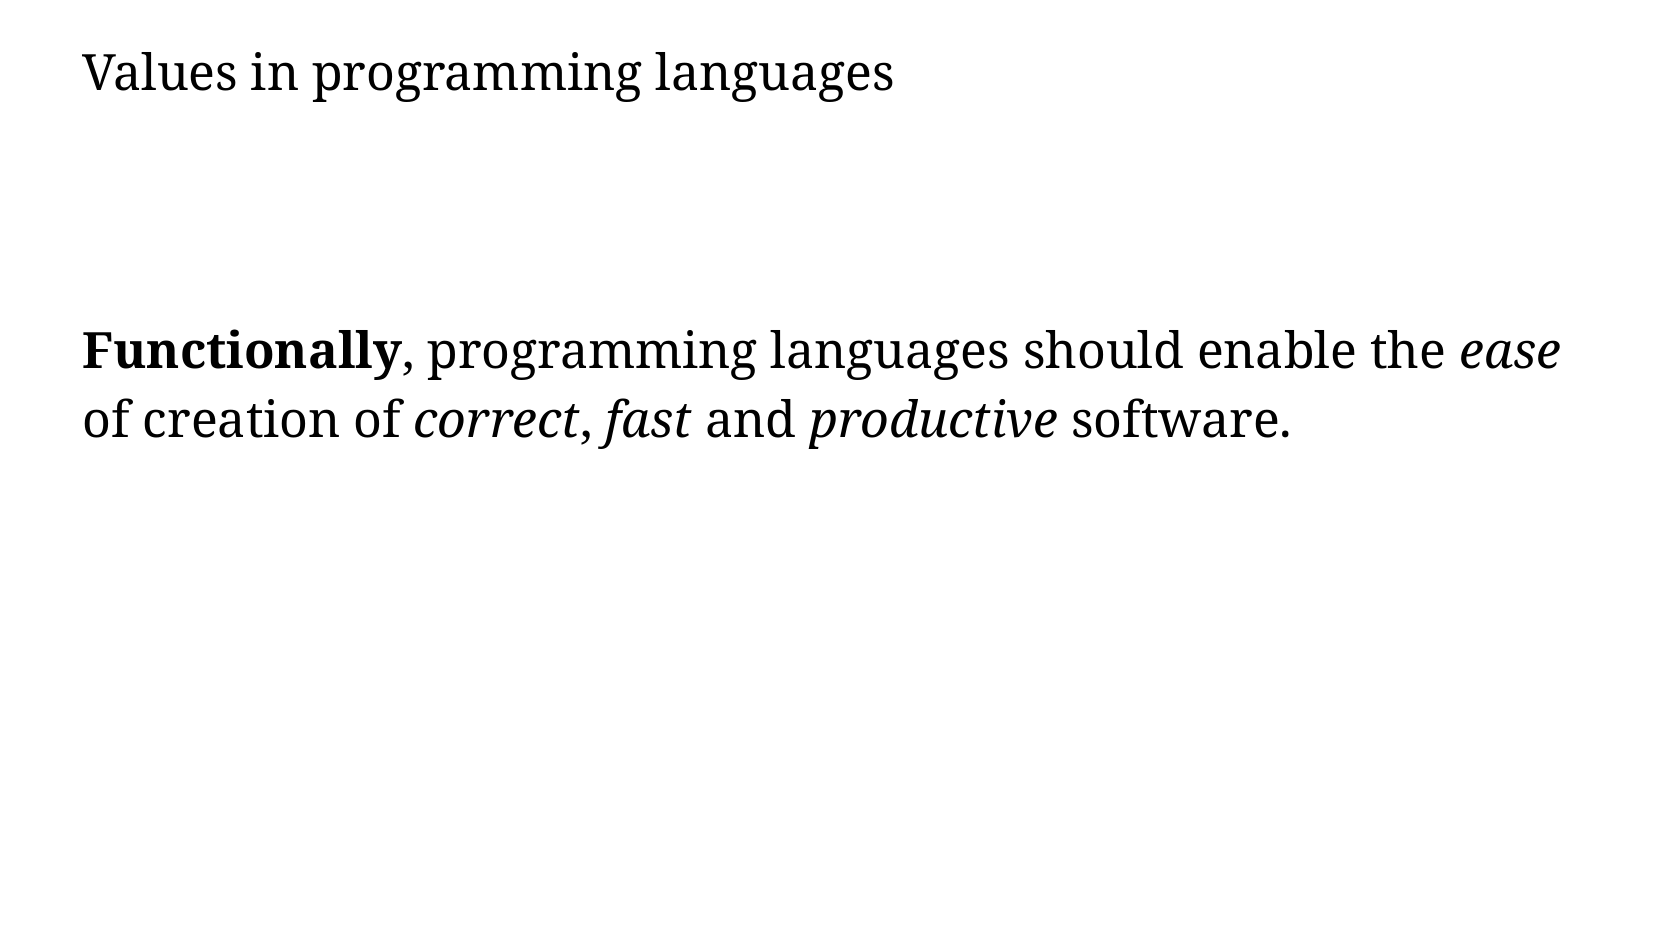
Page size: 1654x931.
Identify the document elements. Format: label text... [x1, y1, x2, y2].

list Functionally, programming languages should enable the ease of creation of correct, fast and productive software. [82, 217, 1571, 713]
title Values in programming languages [82, 37, 1571, 193]
